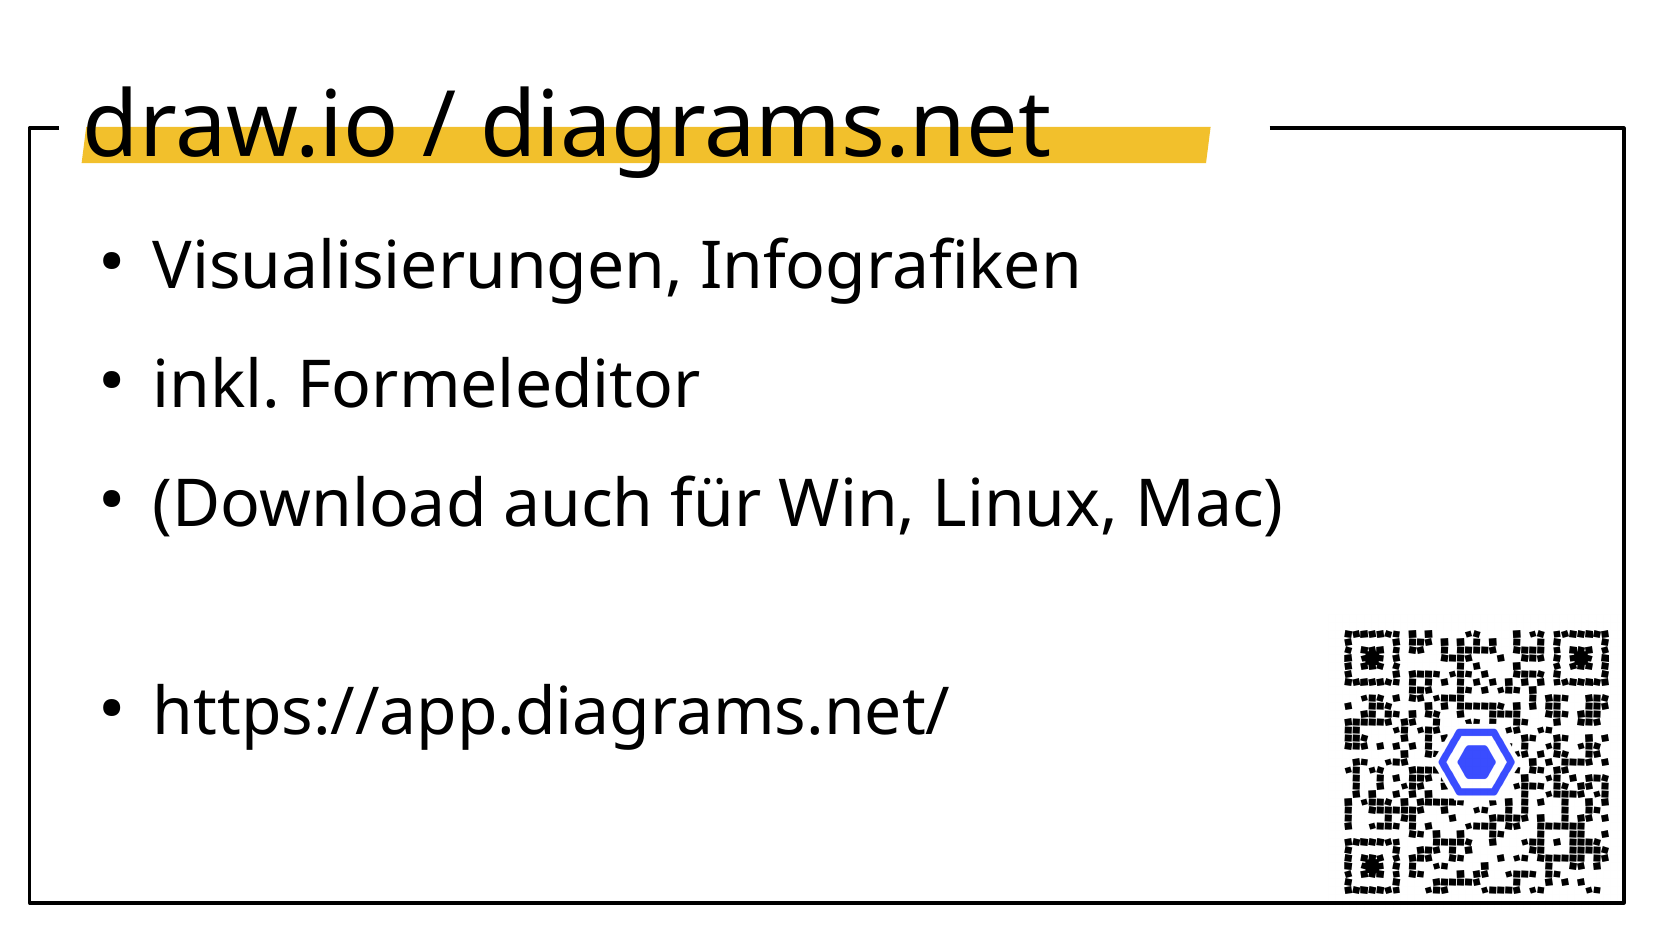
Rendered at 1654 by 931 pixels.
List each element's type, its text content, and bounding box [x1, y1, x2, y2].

picture [1328, 614, 1622, 901]
picture [1328, 905, 1625, 910]
title draw.io / diagrams.net [82, 42, 1571, 199]
list Visualisierungen, Infografiken inkl. Formeleditor (Download auch für Win, Linux, Mac) https://app.diagrams.net/ [82, 217, 1571, 758]
